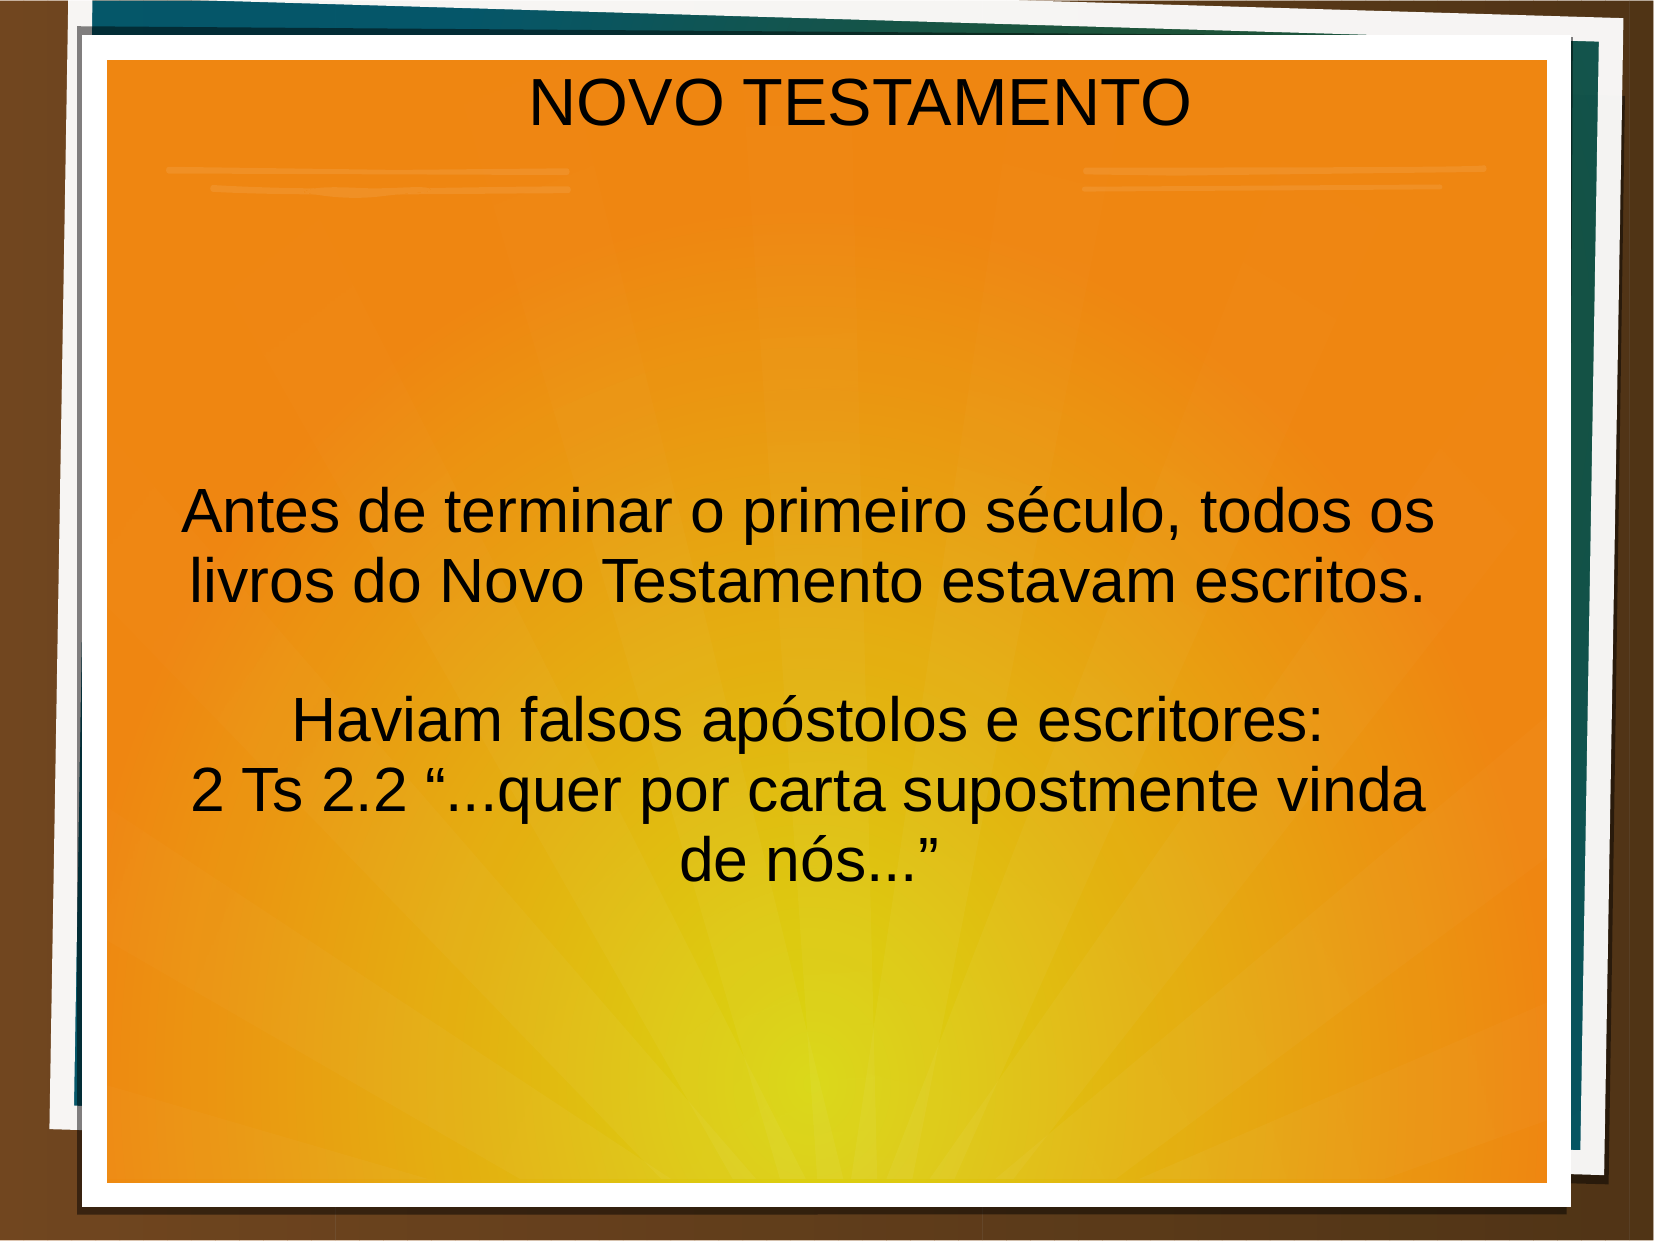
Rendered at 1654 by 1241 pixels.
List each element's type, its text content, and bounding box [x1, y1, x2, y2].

subtitle Antes de terminar o primeiro século, todos os livros do Novo Testamento estavam escritos. Haviam falsos apóstolos e escritores: 2 Ts 2.2 “...quer por carta supostmente vinda de nós...” [165, 200, 1453, 1170]
title NOVO TESTAMENTO [341, 48, 1381, 156]
